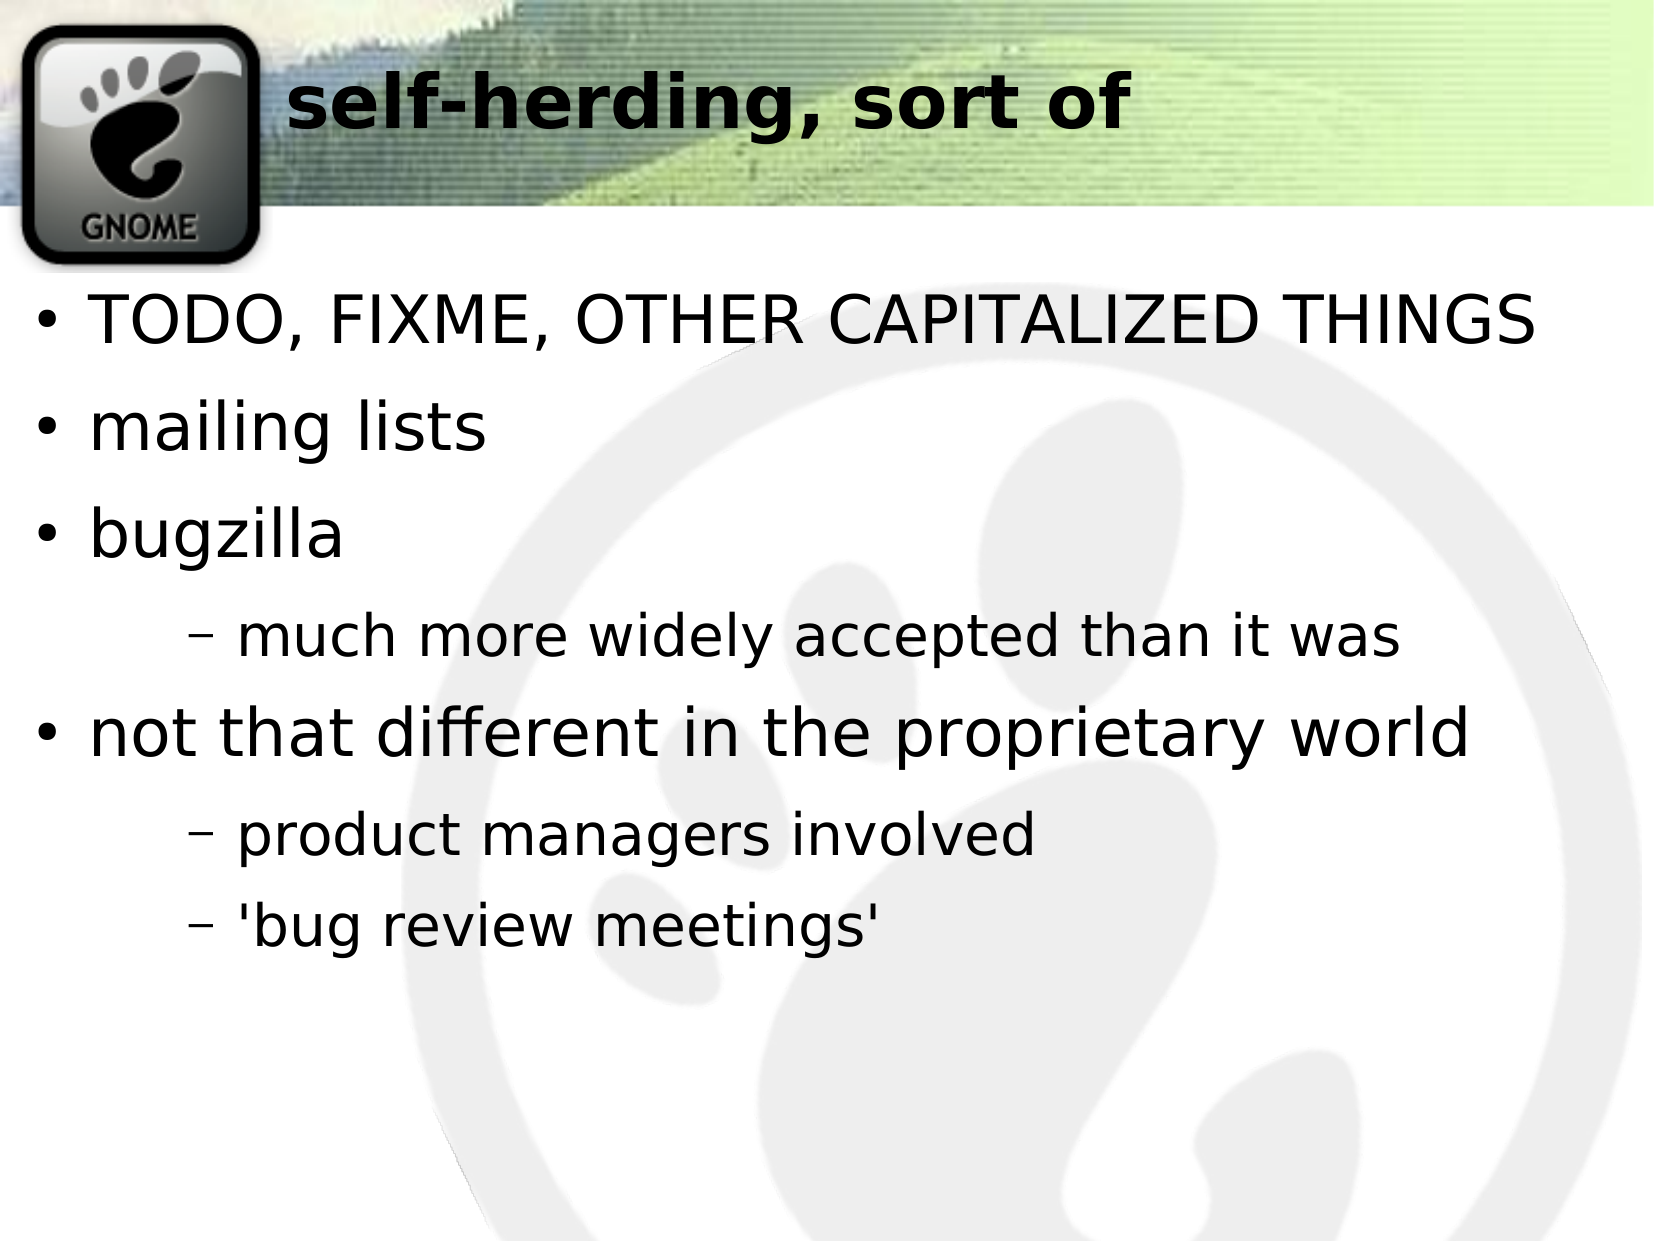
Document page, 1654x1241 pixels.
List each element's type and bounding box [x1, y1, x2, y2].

picture [401, 432, 417, 446]
picture [401, 311, 405, 323]
picture [401, 282, 1642, 1241]
picture [0, 0, 1654, 273]
picture [401, 726, 405, 749]
